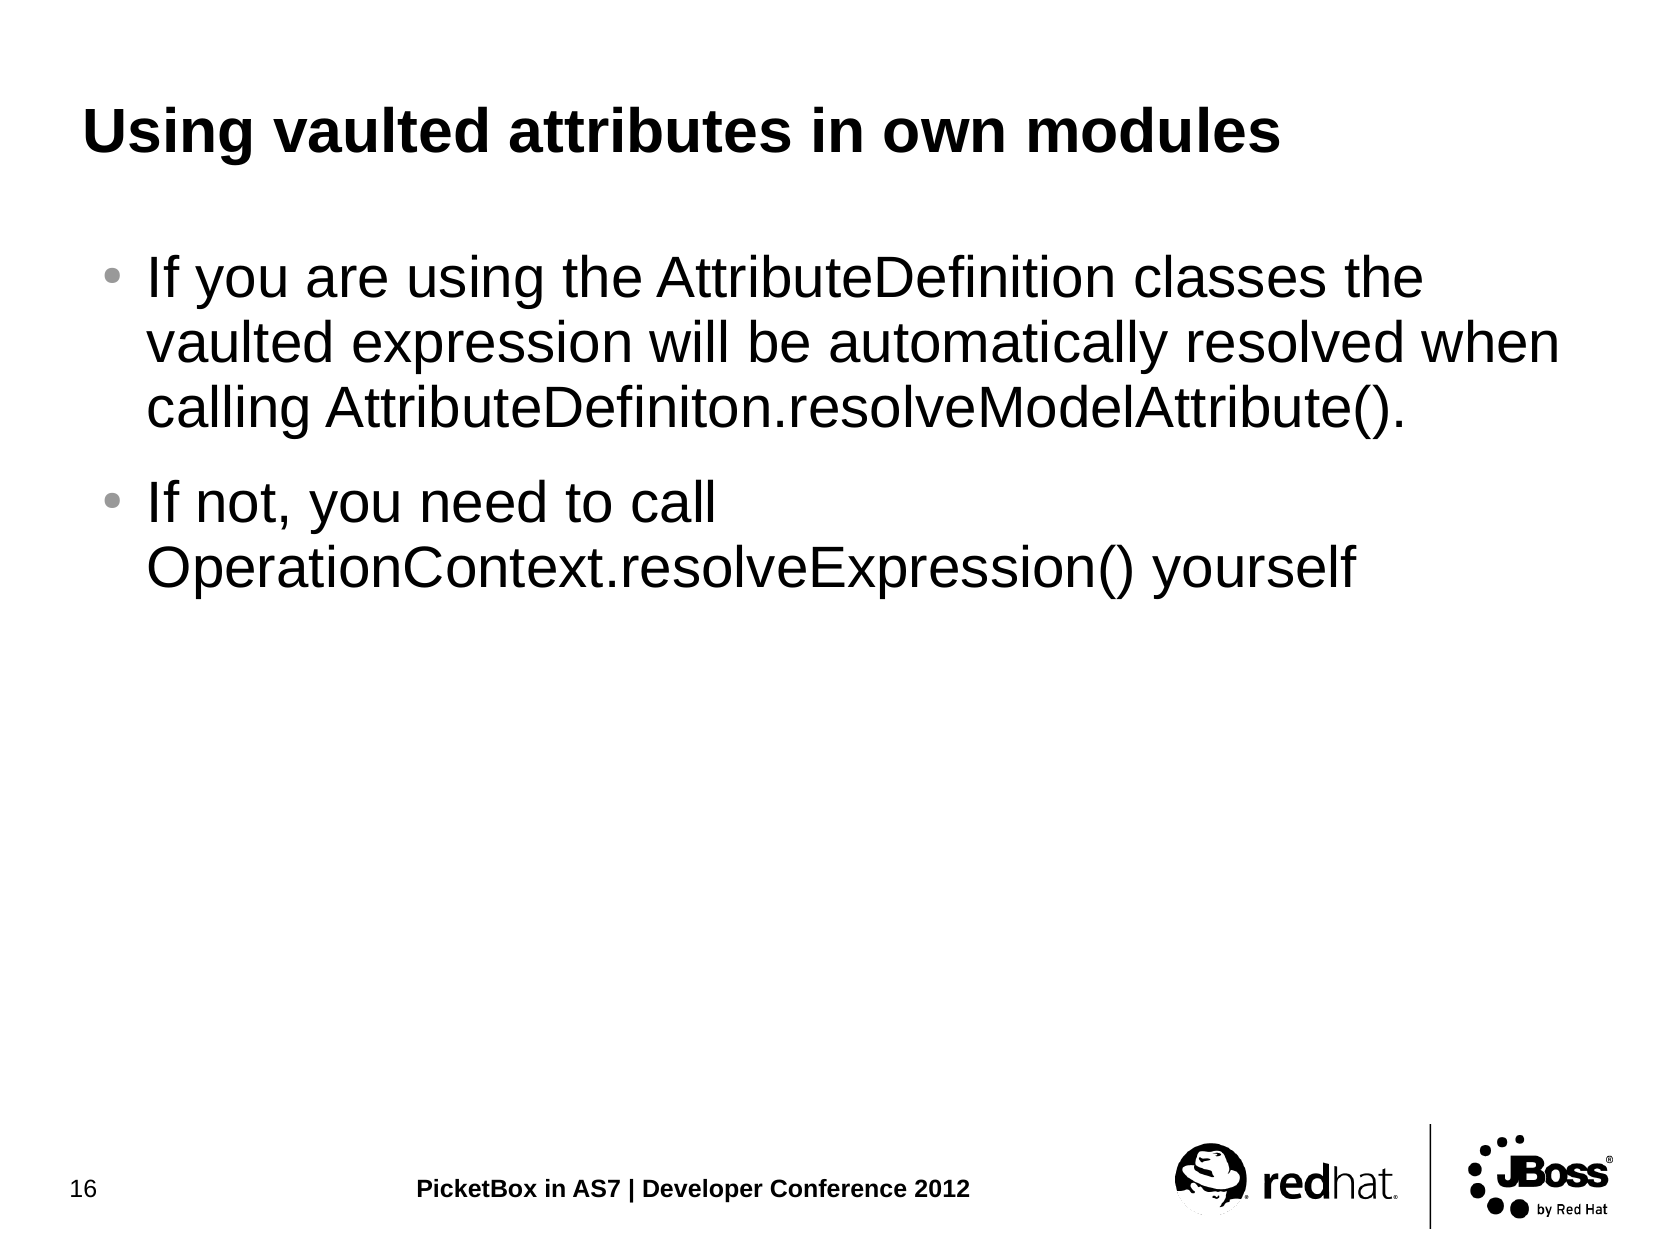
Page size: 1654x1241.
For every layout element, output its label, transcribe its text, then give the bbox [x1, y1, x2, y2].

title Using vaulted attributes in own modules [82, 37, 1571, 226]
picture [1175, 1124, 1613, 1229]
list If you are using the AttributeDefinition classes the vaulted expression will be automatically resolved when calling AttributeDefiniton.resolveModelAttribute(). If not, you need to call OperationContext.resolveExpression() yourself [86, 244, 1576, 1039]
